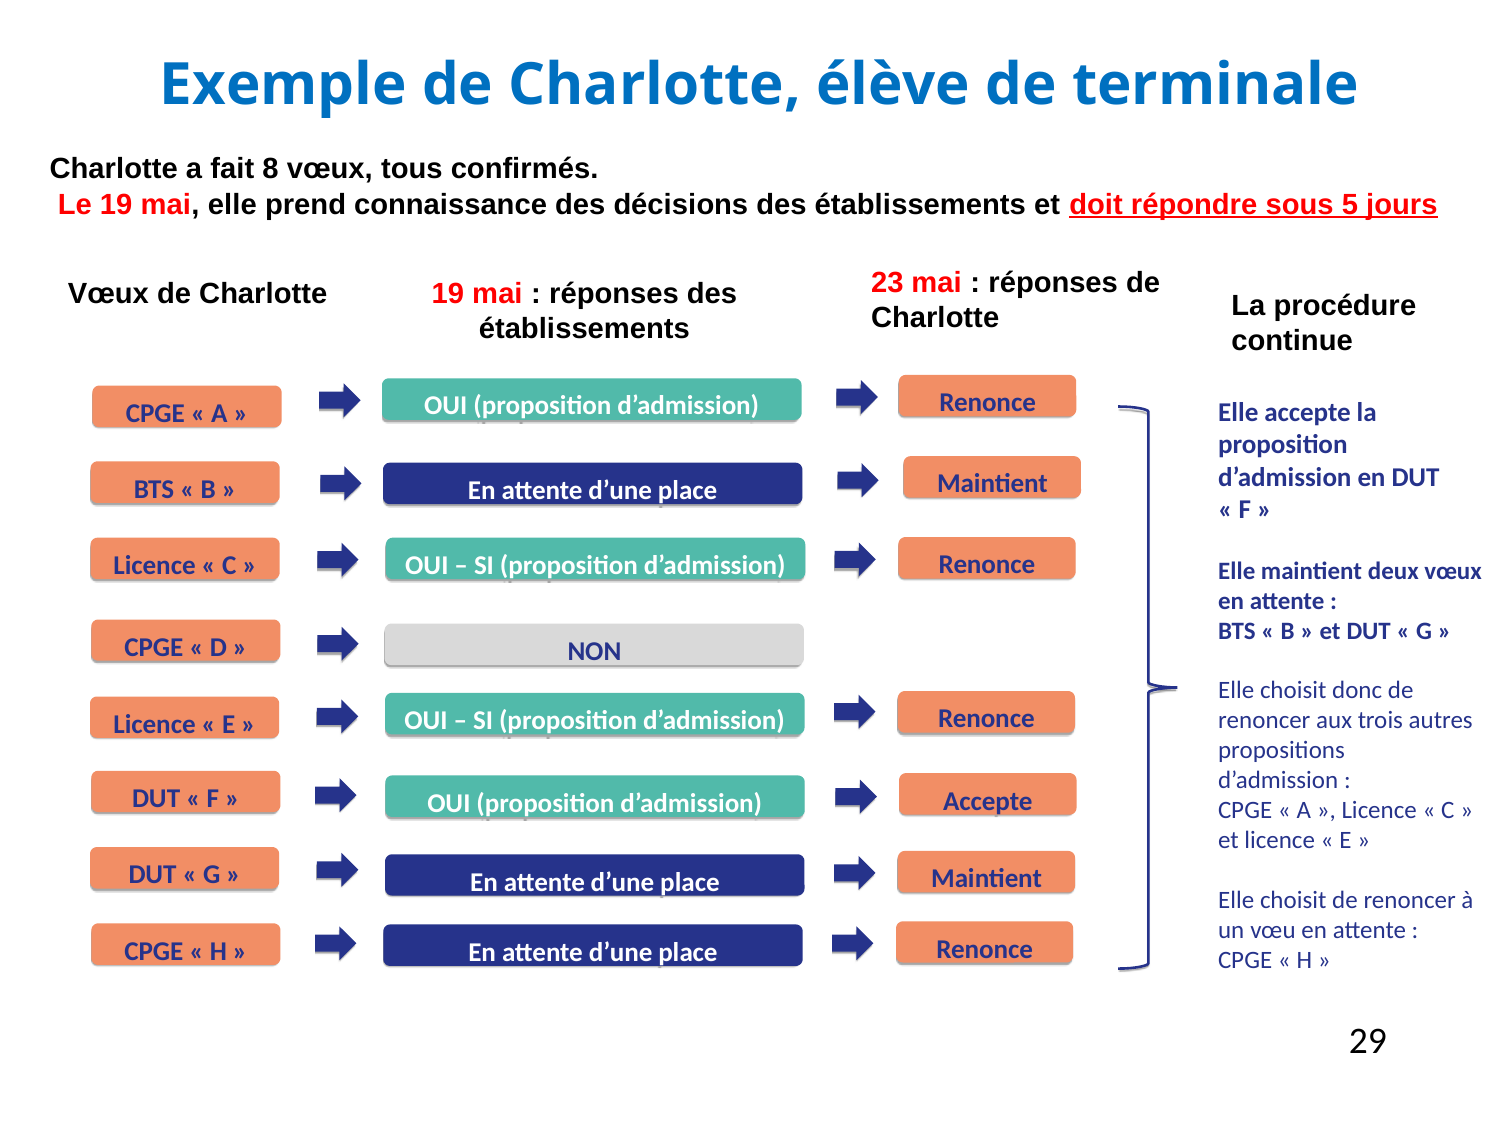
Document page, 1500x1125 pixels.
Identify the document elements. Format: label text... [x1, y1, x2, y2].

text_box CPGE « A » [92, 385, 282, 428]
text_box Elle accepte la proposition d’admission en DUT « F » Elle maintient deux vœux en attente : BTS « B » et DUT « G » Elle choisit donc de renoncer aux trois autres propositions d’admission : CPGE « A », Licence « C » et licence « E » Elle choisit de renoncer à un vœu en attente : CPGE « H » [1203, 386, 1499, 1042]
text_box Licence « E » [90, 696, 280, 738]
text_box En attente d’une place [385, 854, 805, 896]
text_box BTS « B » [90, 461, 280, 503]
text_box [319, 383, 361, 418]
text_box En attente d’une place [383, 462, 803, 505]
text_box Renonce [898, 374, 1077, 417]
text_box DUT « G » [90, 847, 280, 889]
text_box [317, 542, 359, 577]
text_box Vœux de Charlotte [53, 267, 373, 318]
text_box 23 mai : réponses de Charlotte [856, 255, 1235, 341]
text_box Maintient [897, 850, 1076, 893]
list Charlotte a fait 8 vœux, tous confirmés. Le 19 mai, elle prend connaissance des décisions des établissements et doit répondre sous 5 jours [34, 148, 1500, 232]
text_box [317, 626, 359, 661]
text_box OUI – SI (proposition d’admission) [385, 692, 805, 735]
text_box 19 mai : réponses des établissements [348, 267, 821, 353]
text_box La procédure continue [1216, 278, 1500, 365]
text_box [315, 778, 357, 813]
text_box OUI (proposition d’admission) [385, 775, 805, 817]
text_box [316, 852, 359, 887]
text_box [832, 926, 874, 961]
text_box Maintient [903, 456, 1082, 498]
text_box En attente d’une place [383, 924, 803, 966]
text_box OUI – SI (proposition d’admission) [385, 537, 806, 580]
title Exemple de Charlotte, élève de terminale [72, 12, 1447, 148]
text_box [834, 542, 876, 577]
text_box DUT « F » [91, 770, 281, 813]
text_box [837, 463, 879, 498]
text_box OUI (proposition d’admission) [382, 378, 802, 420]
text_box [316, 699, 359, 734]
text_box Renonce [897, 691, 1076, 733]
text_box CPGE « H » [91, 923, 281, 965]
text_box [836, 380, 878, 415]
text_box NON [384, 623, 804, 666]
text_box Licence « C » [90, 537, 280, 580]
text_box [834, 855, 876, 890]
text_box [320, 466, 362, 501]
text_box CPGE « D » [91, 619, 281, 661]
text_box Accepte [899, 773, 1077, 815]
text_box [834, 694, 876, 729]
text_box Renonce [898, 537, 1076, 579]
text_box Renonce [896, 921, 1074, 963]
text_box [835, 779, 877, 814]
text_box [315, 926, 357, 961]
